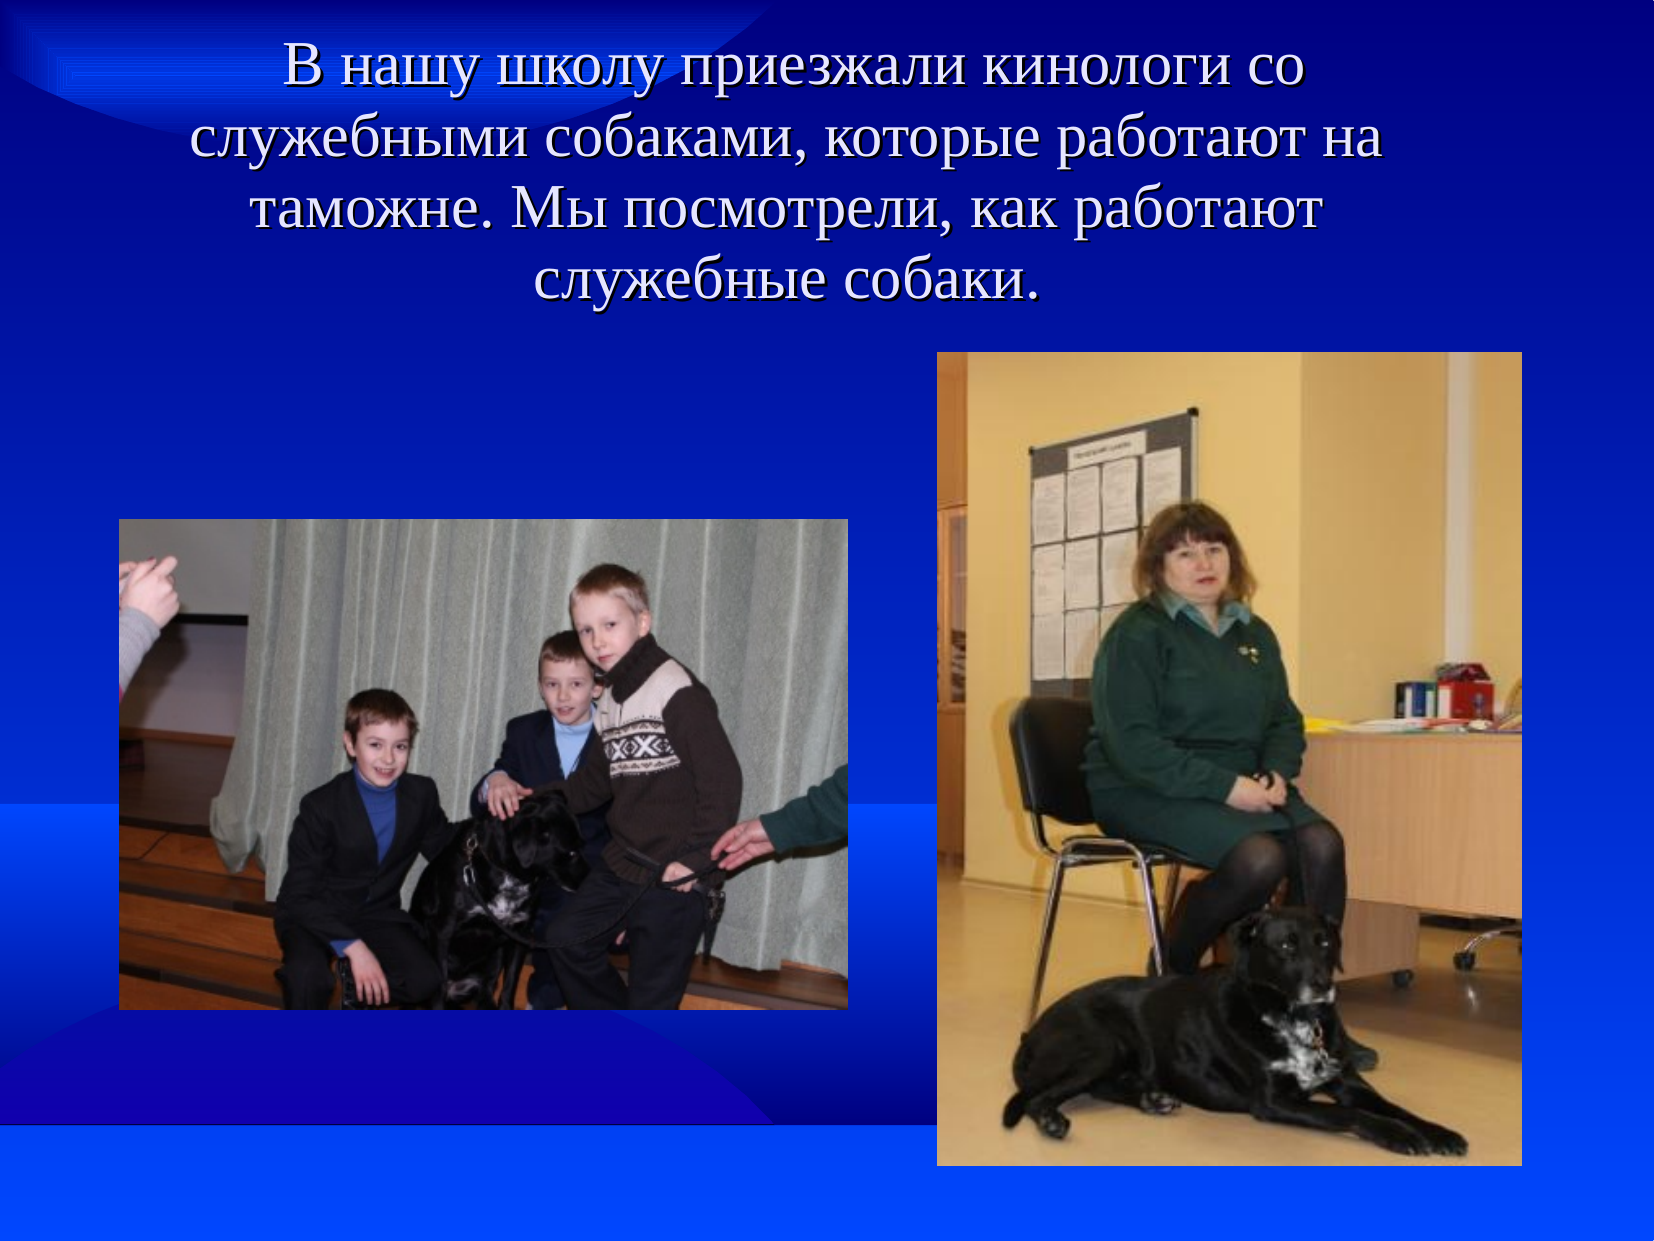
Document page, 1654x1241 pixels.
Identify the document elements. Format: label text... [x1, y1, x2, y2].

picture [937, 352, 1522, 1166]
picture [119, 519, 848, 1010]
title В нашу школу приезжали кинологи со служебными собаками, которые работают на таможне. Мы посмотрели, как работают служебные собаки. [147, 0, 1428, 436]
